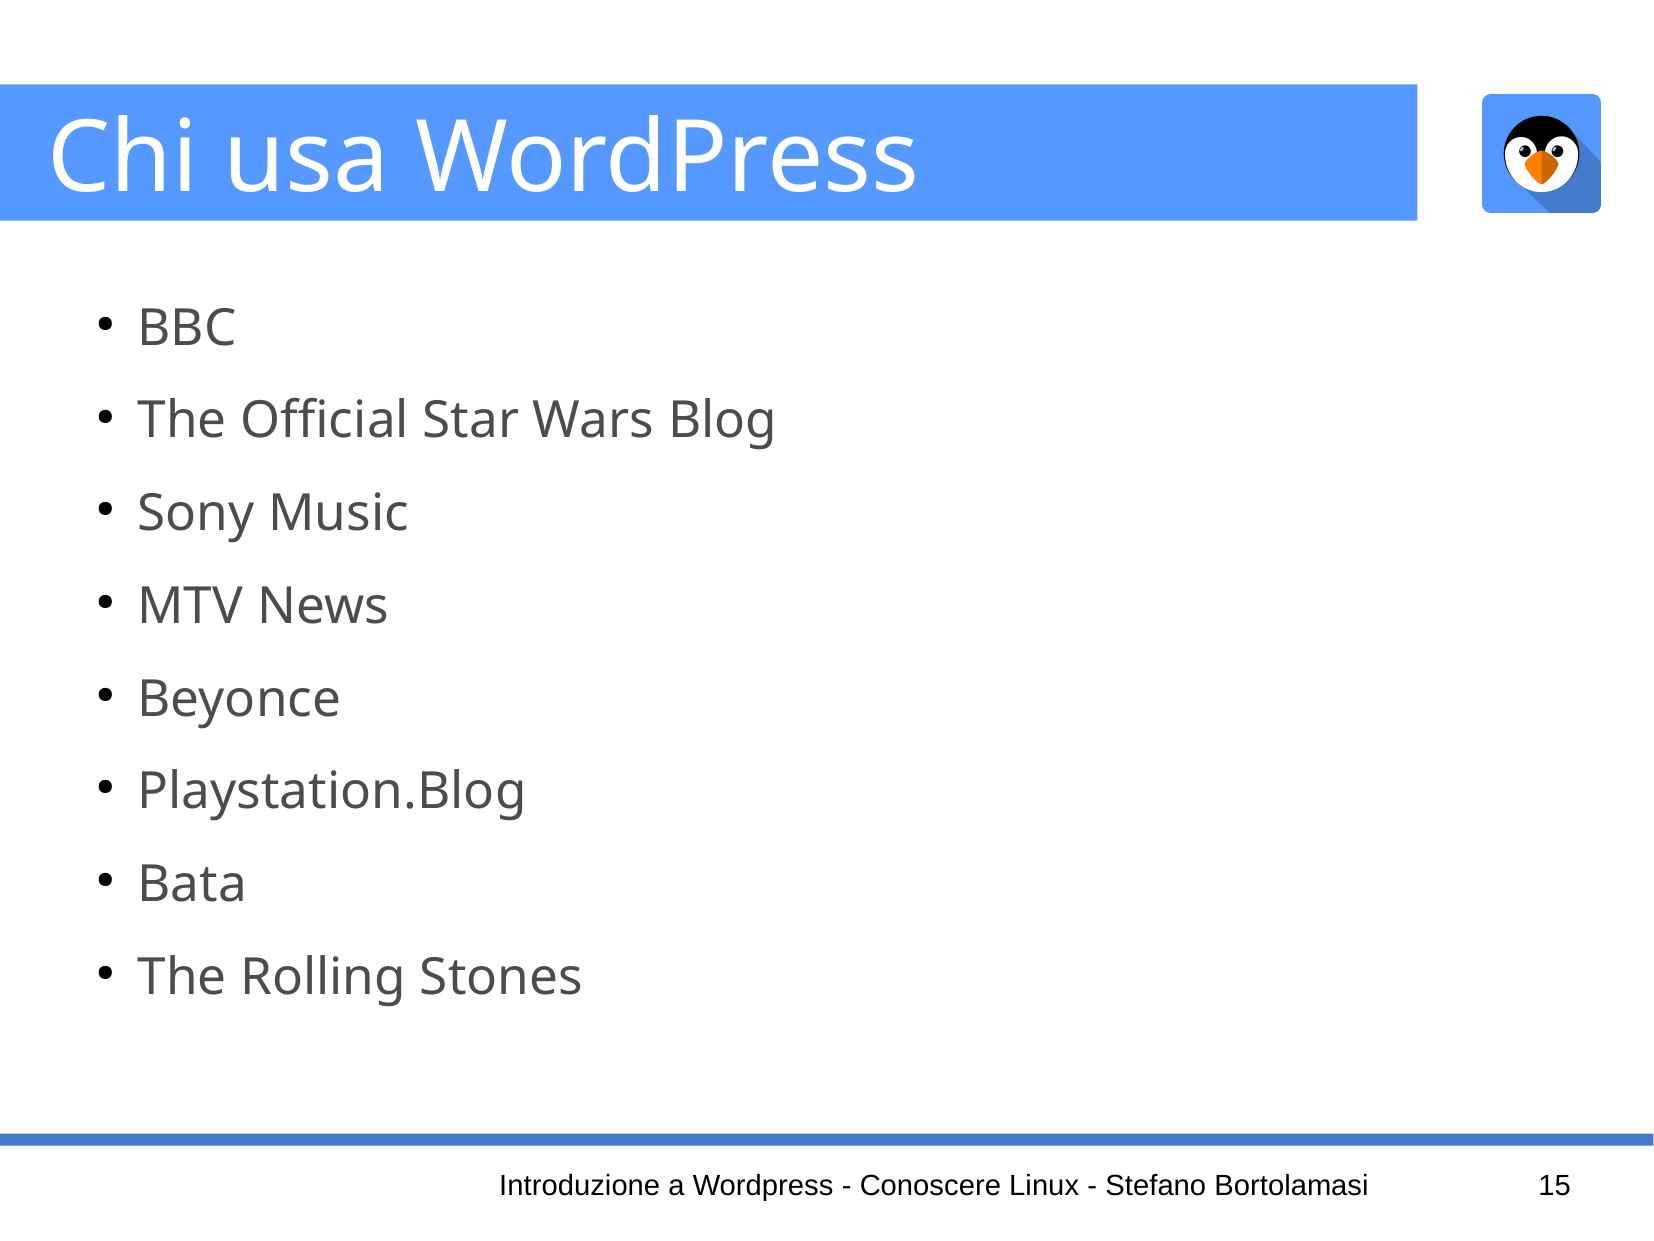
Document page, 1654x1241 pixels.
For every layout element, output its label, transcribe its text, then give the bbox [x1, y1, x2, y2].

picture [1482, 94, 1601, 213]
list BBC The Official Star Wars Blog Sony Music MTV News Beyonce Playstation.Blog Bata The Rolling Stones [82, 290, 1538, 1010]
title Chi usa WordPress [0, 91, 1418, 214]
